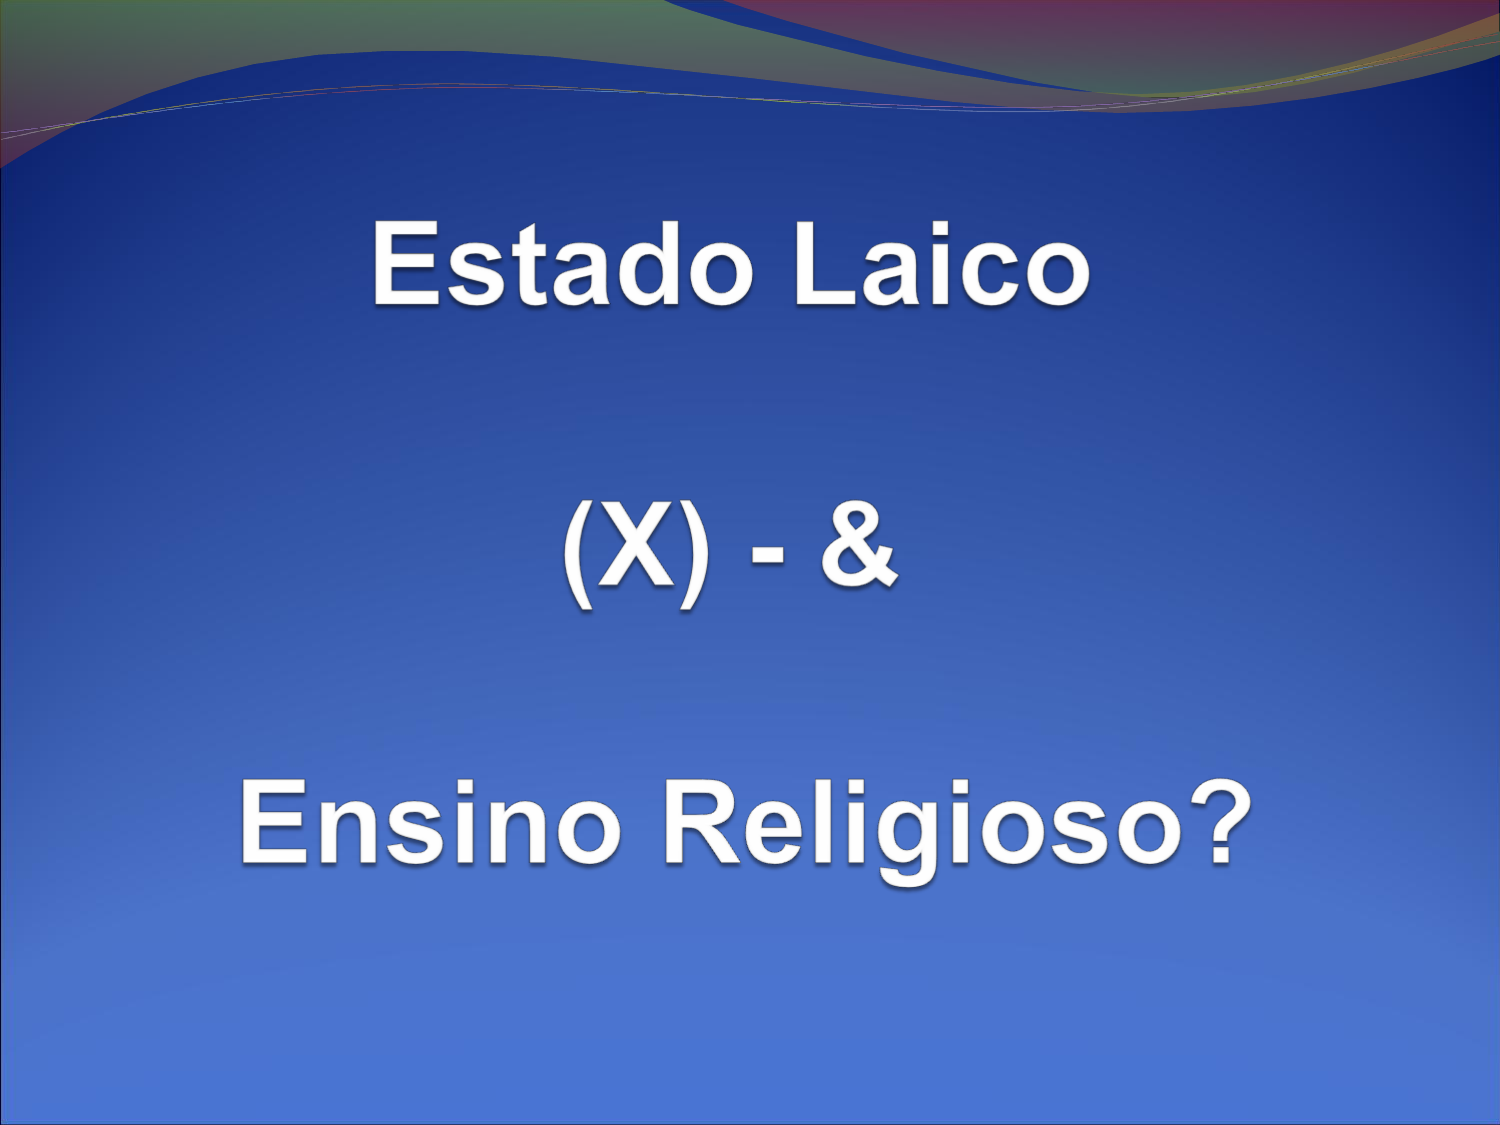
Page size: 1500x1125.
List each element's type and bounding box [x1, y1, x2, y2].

text_box [86, 112, 1378, 904]
picture [0, 0, 1500, 1125]
